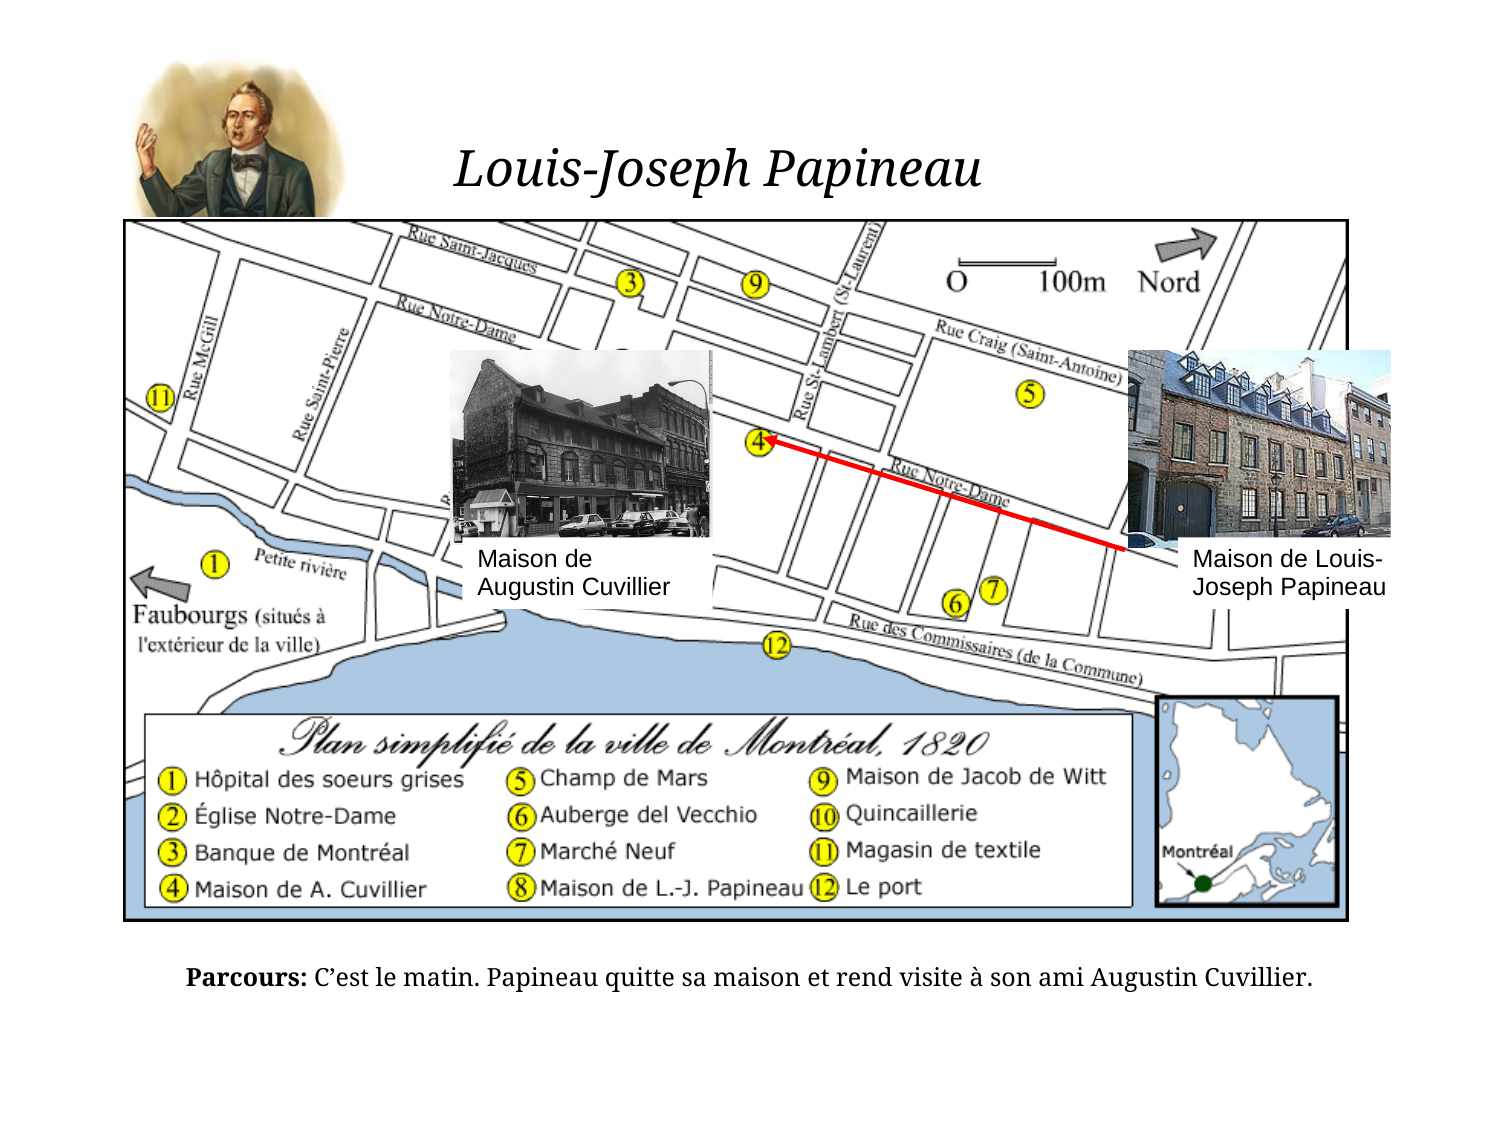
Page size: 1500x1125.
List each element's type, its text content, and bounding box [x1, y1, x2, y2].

picture [112, 42, 350, 217]
chart [1128, 350, 1391, 548]
text_box Louis-Joseph Papineau [387, 124, 1051, 209]
chart [450, 350, 713, 545]
text_box Maison de Louis-Joseph Papineau [1178, 537, 1441, 609]
picture [123, 219, 1349, 922]
text_box Maison de Augustin Cuvillier [462, 537, 713, 609]
text_box Parcours: C’est le matin. Papineau quitte sa maison et rend visite à son ami Augustin Cuvillier. [171, 952, 1347, 1002]
